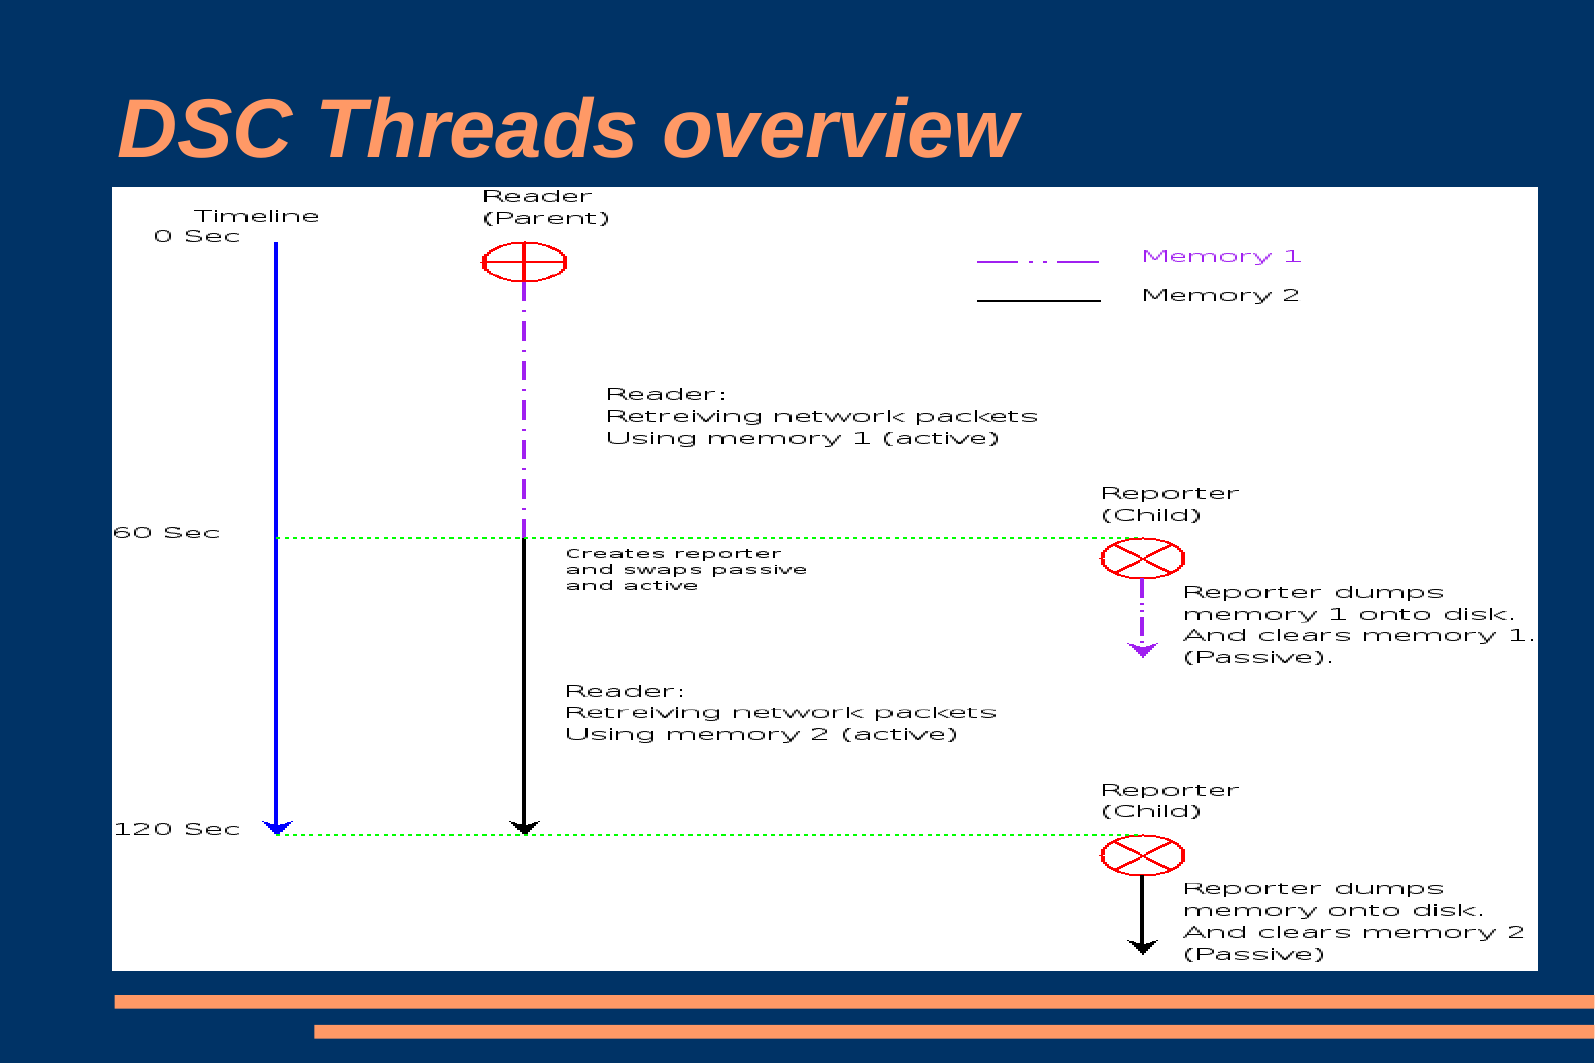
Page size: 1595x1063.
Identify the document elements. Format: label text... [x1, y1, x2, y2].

picture [112, 187, 1538, 971]
title DSC Threads overview [117, 39, 1479, 187]
